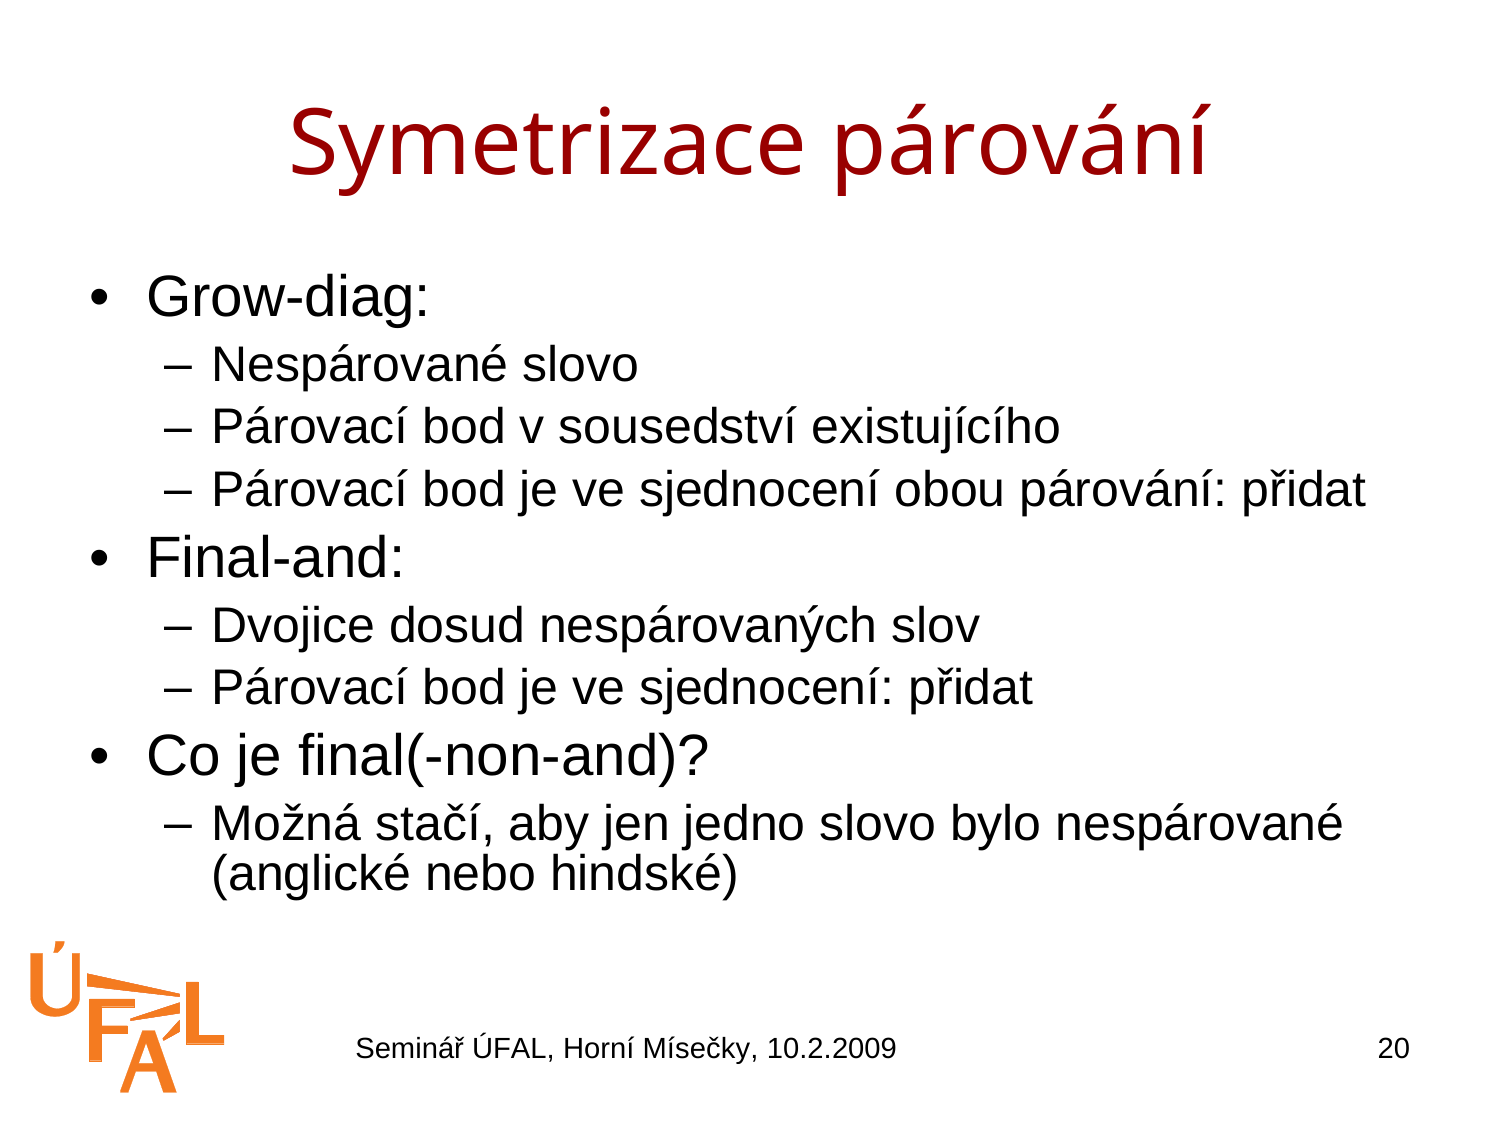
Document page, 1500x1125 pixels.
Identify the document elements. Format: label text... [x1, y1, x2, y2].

list Grow-diag: Nespárované slovo Párovací bod v sousedství existujícího Párovací bod je ve sjednocení obou párování: přidat Final-and: Dvojice dosud nespárovaných slov Párovací bod je ve sjednocení: přidat Co je final(-non-and)? Možná stačí, aby jen jedno slovo bylo nespárované (anglické nebo hindské) [75, 262, 1426, 1006]
title Symetrizace párování [75, 45, 1426, 233]
